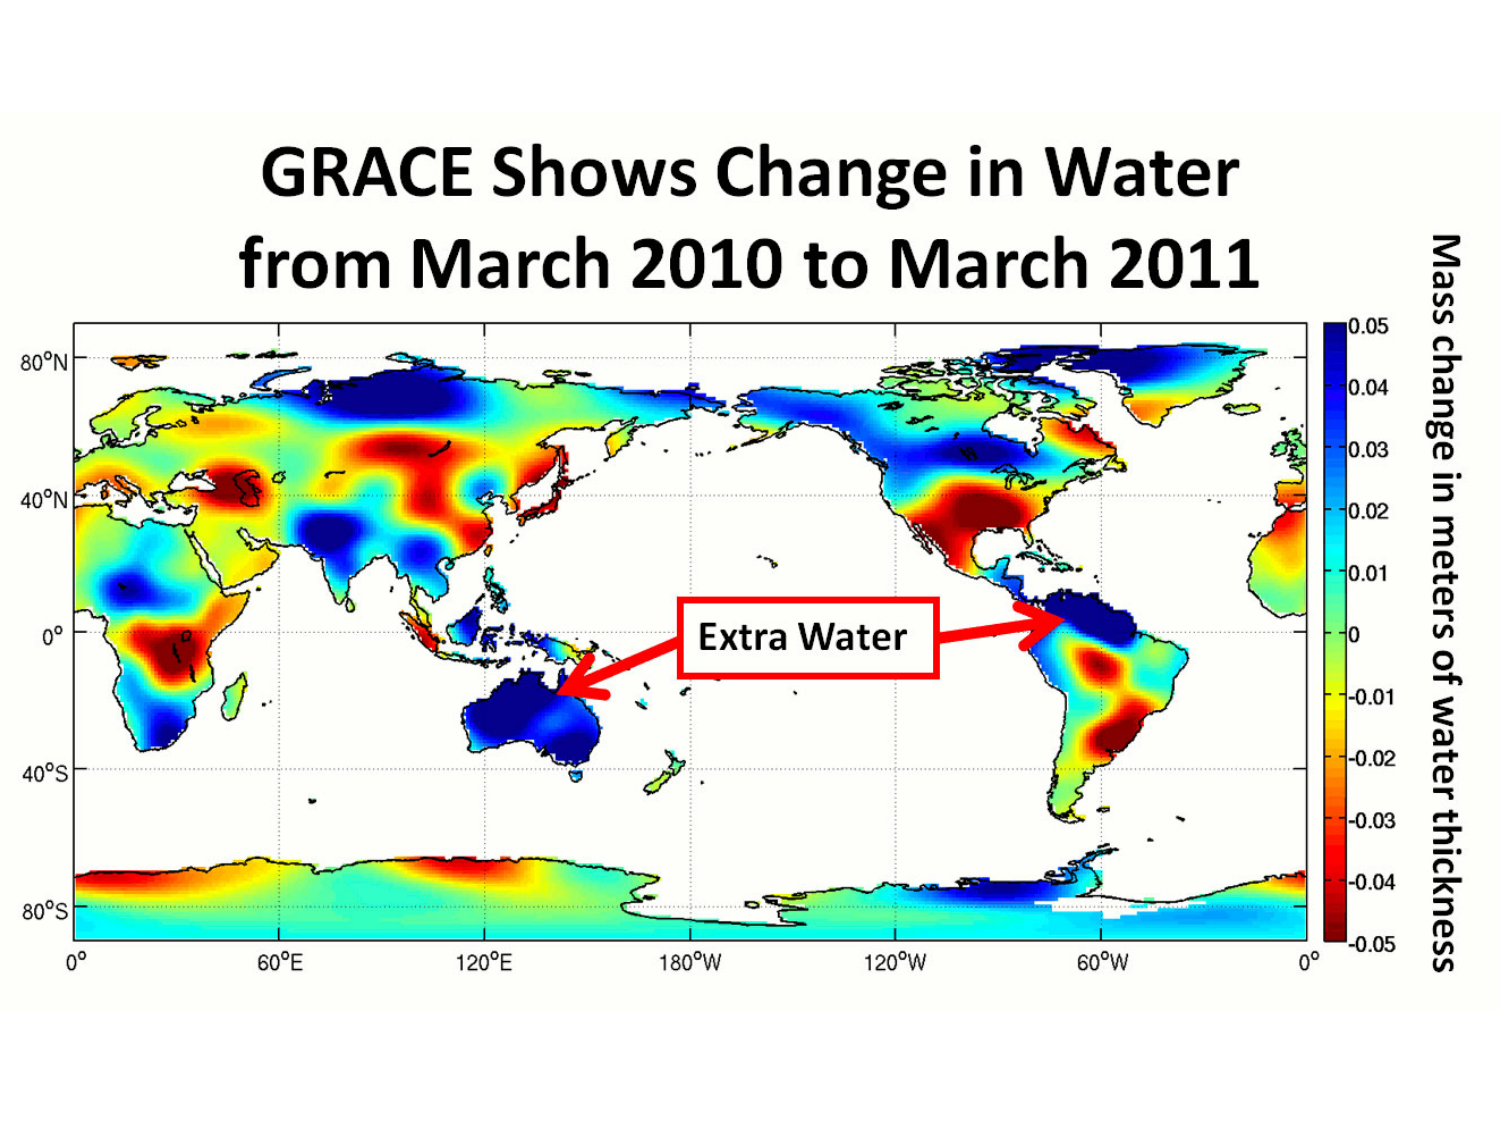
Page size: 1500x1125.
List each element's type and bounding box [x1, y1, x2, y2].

picture [0, 112, 1500, 1011]
